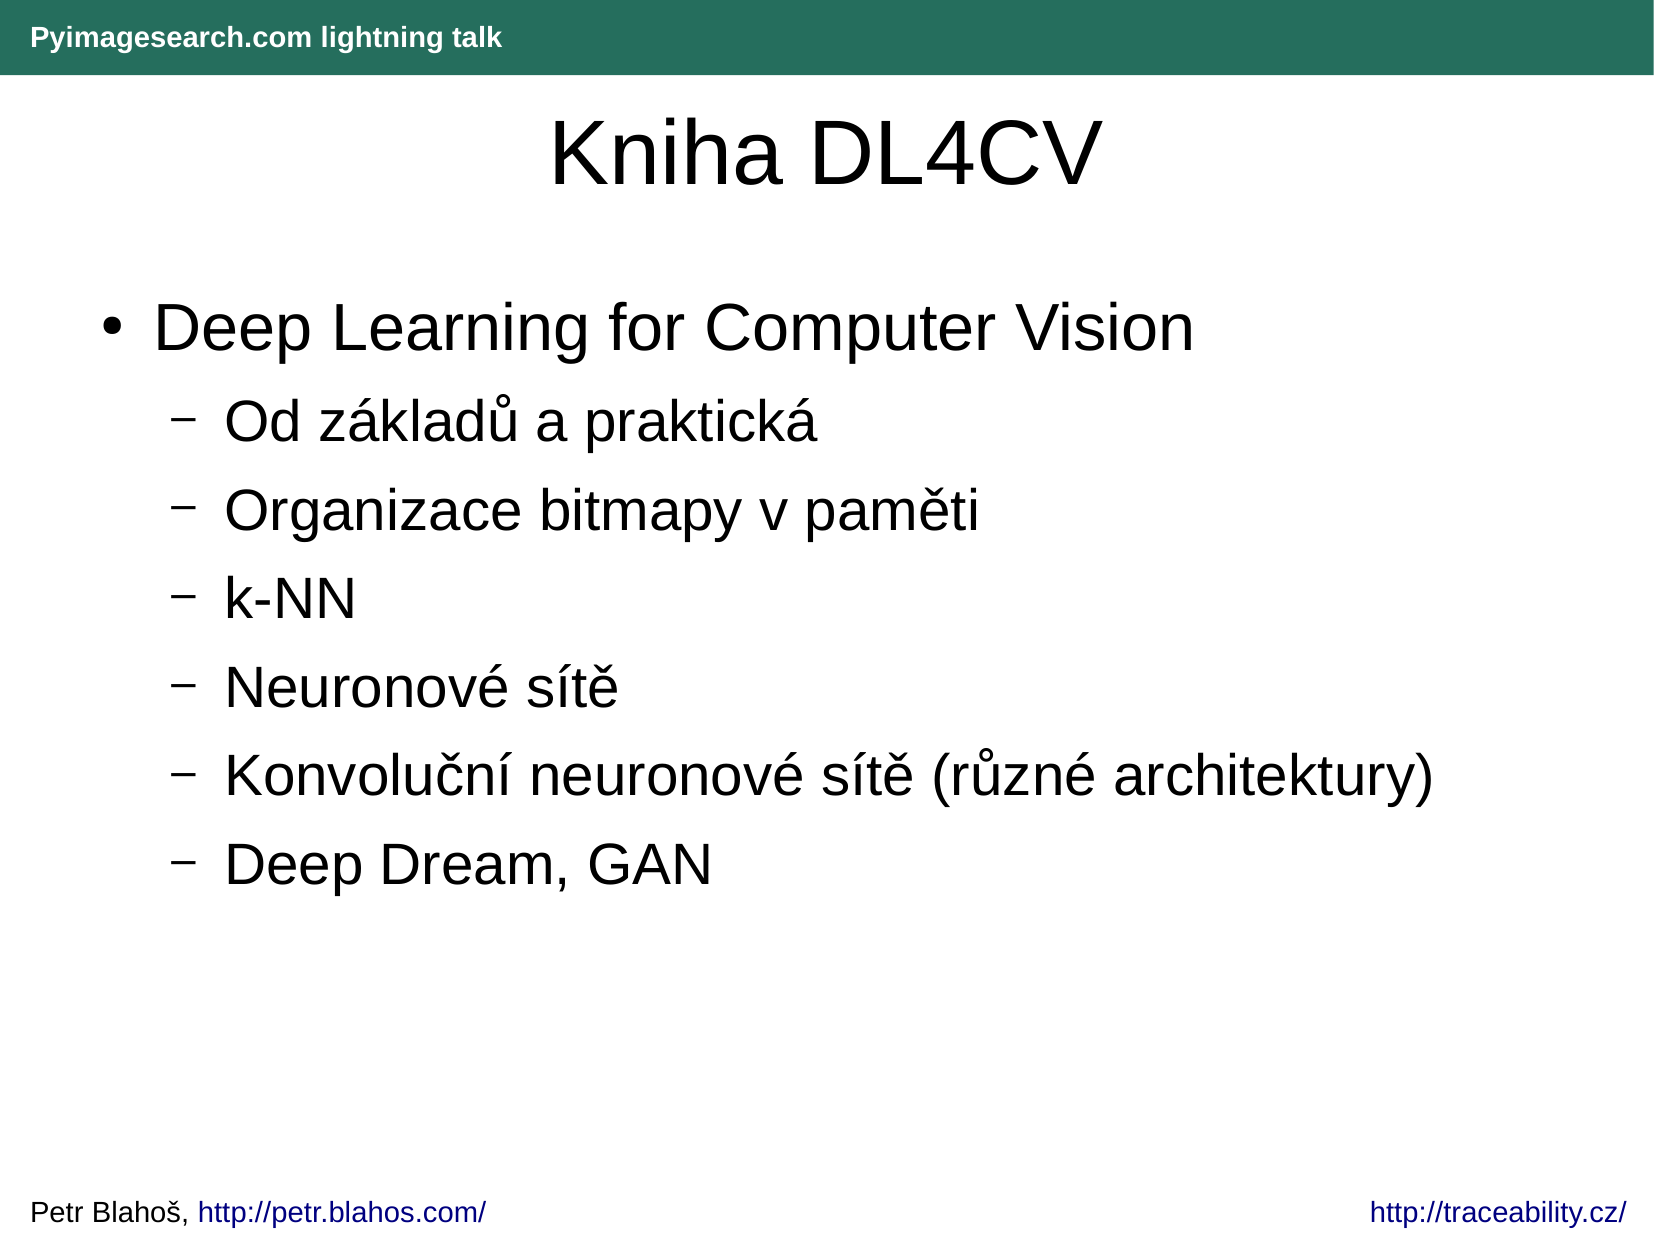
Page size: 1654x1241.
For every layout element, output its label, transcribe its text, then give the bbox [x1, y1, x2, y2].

title Kniha DL4CV [82, 49, 1571, 257]
list Deep Learning for Computer Vision Od základů a praktická Organizace bitmapy v paměti k-NN Neuronové sítě Konvoluční neuronové sítě (různé architektury) Deep Dream, GAN [82, 290, 1571, 1010]
